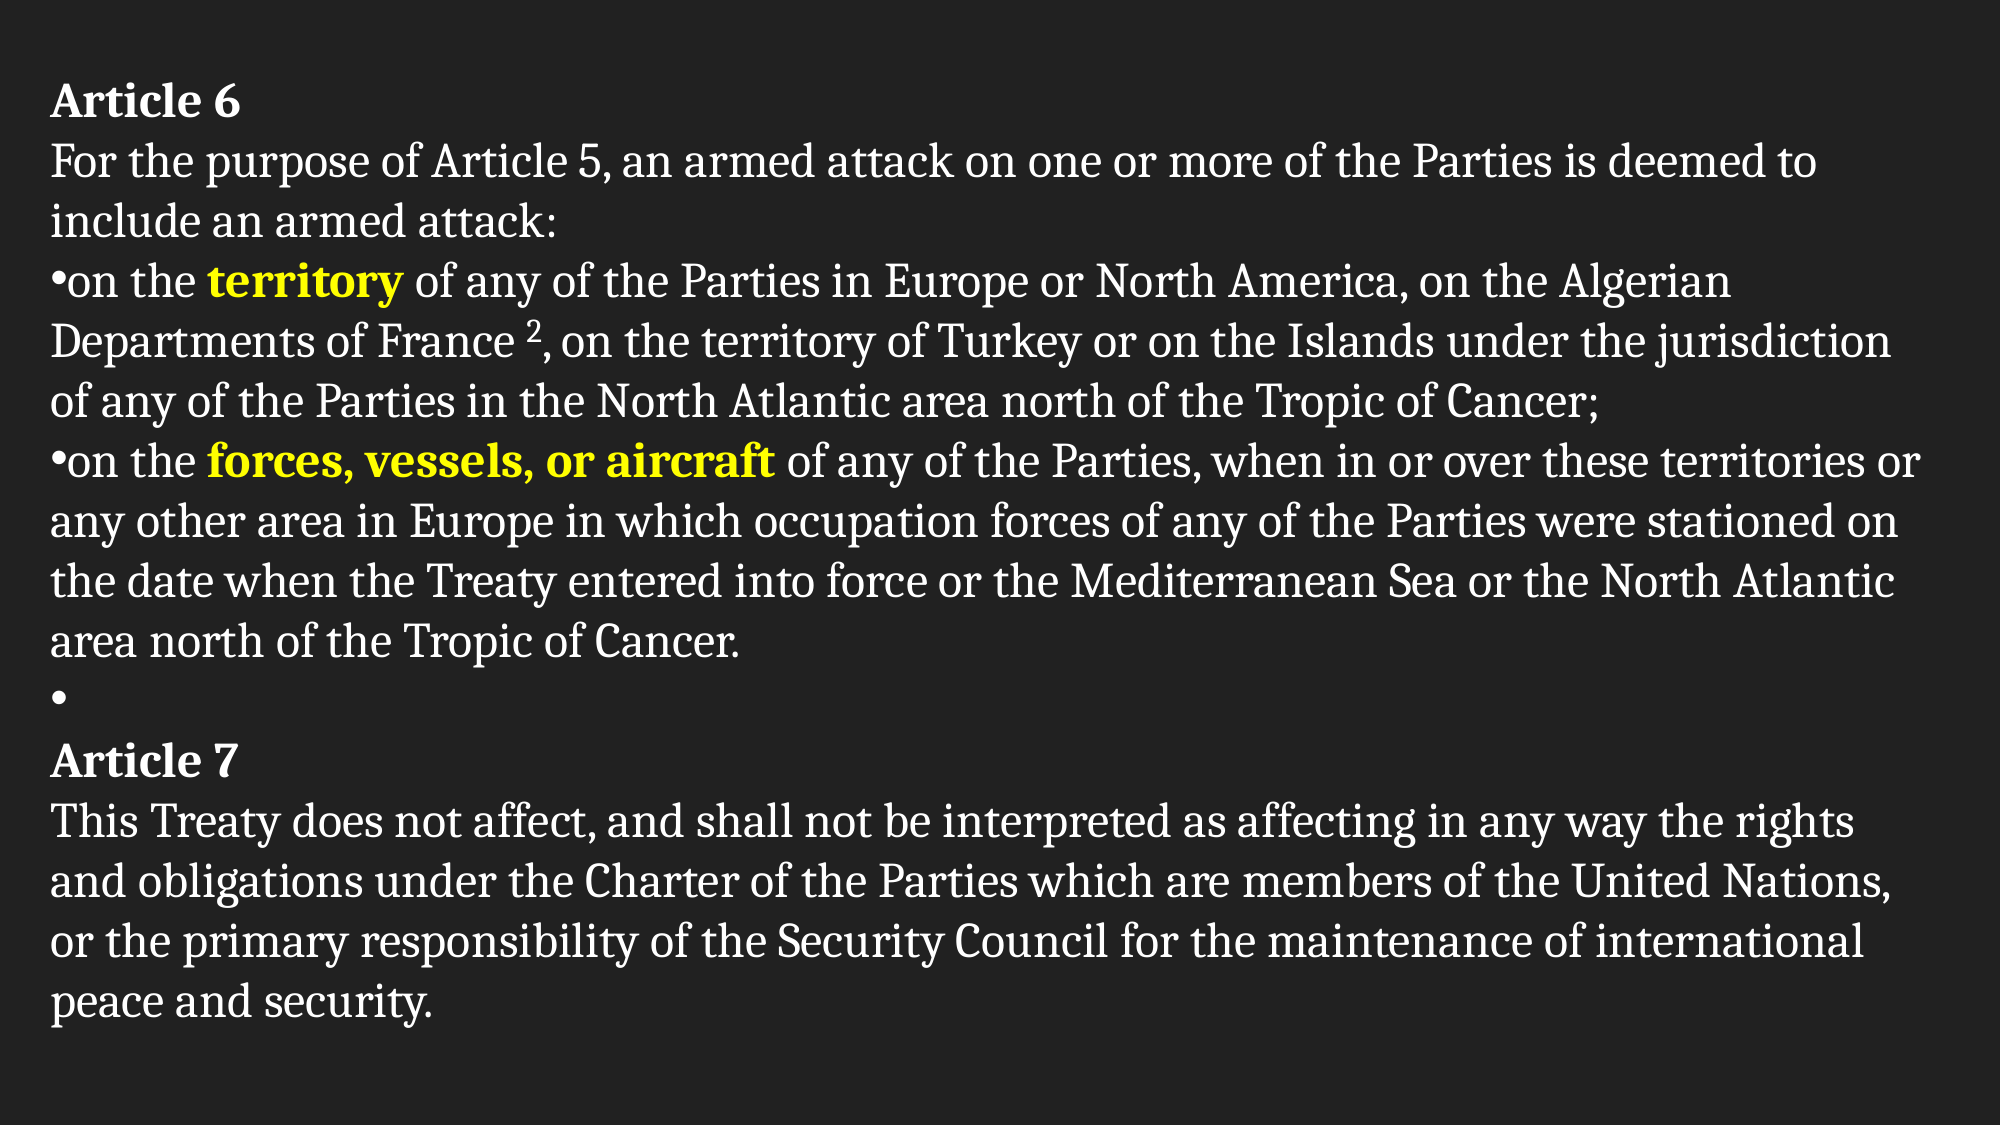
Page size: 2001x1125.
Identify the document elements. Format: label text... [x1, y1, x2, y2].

text_box Article 6 For the purpose of Article 5, an armed attack on one or more of the Parties is deemed to include an armed attack: on the territory of any of the Parties in Europe or North America, on the Algerian Departments of France 2, on the territory of Turkey or on the Islands under the jurisdiction of any of the Parties in the North Atlantic area north of the Tropic of Cancer; on the forces, vessels, or aircraft of any of the Parties, when in or over these territories or any other area in Europe in which occupation forces of any of the Parties were stationed on the date when the Treaty entered into force or the Mediterranean Sea or the North Atlantic area north of the Tropic of Cancer. Article 7 This Treaty does not affect, and shall not be interpreted as affecting in any way the rights and obligations under the Charter of the Parties which are members of the United Nations, or the primary responsibility of the Security Council for the maintenance of international peace and security. [35, 60, 1942, 1035]
